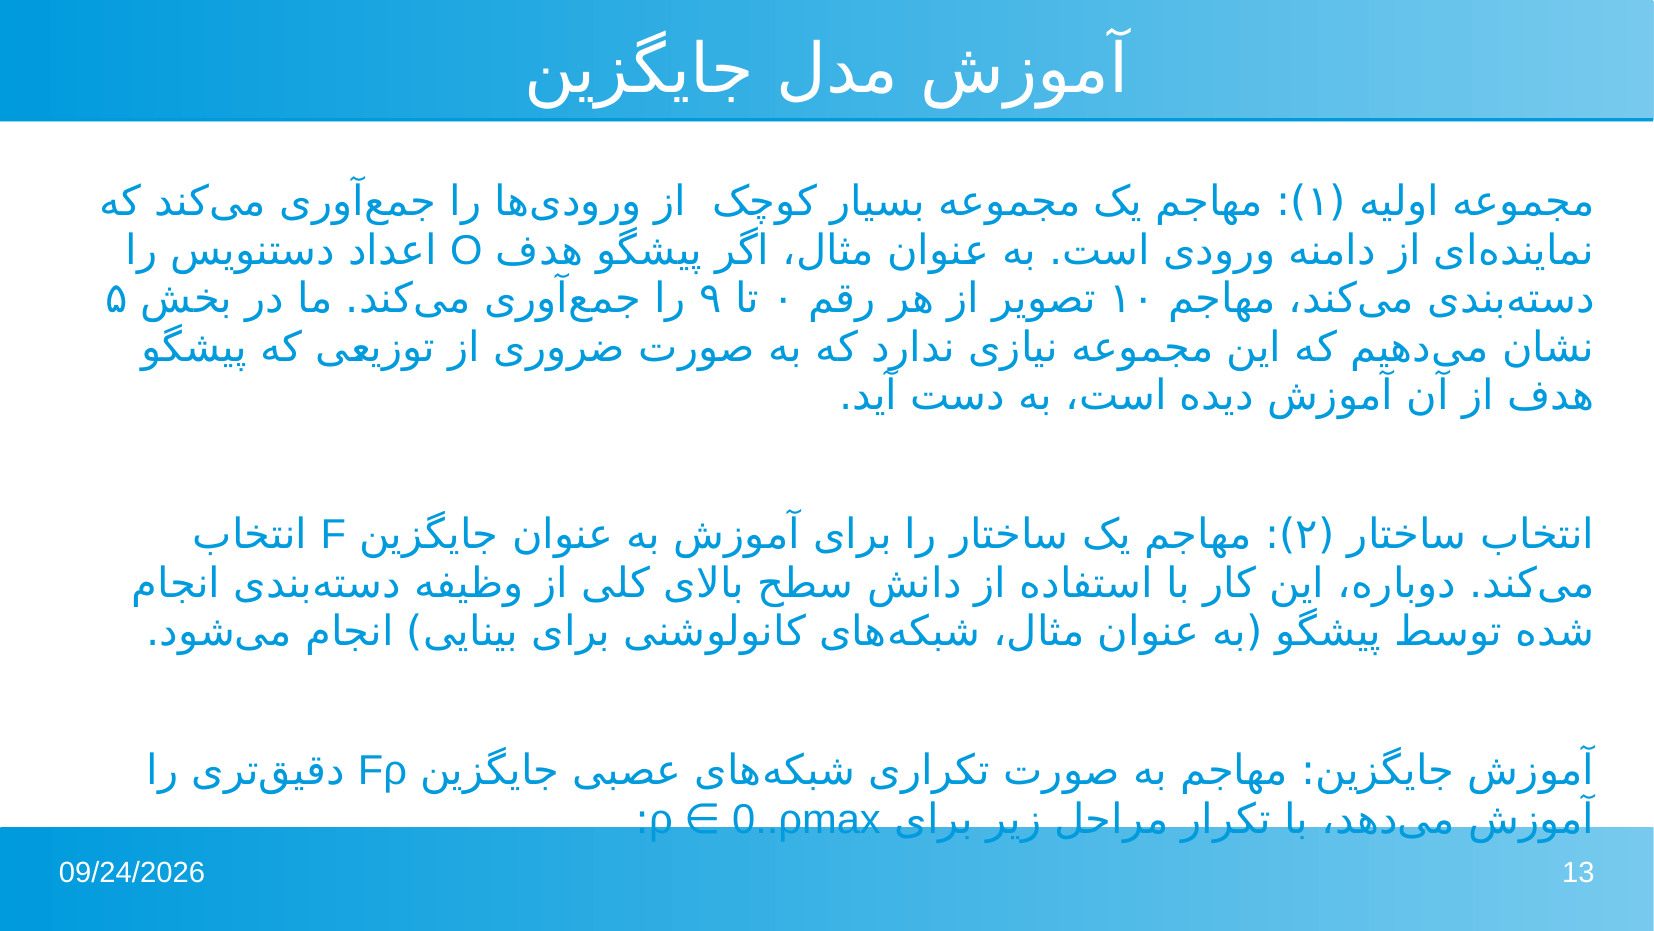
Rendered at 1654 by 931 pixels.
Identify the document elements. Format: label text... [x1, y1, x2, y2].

list مجموعه اولیه (۱): مهاجم یک مجموعه بسیار کوچک از ورودی‌ها را جمع‌آوری می‌کند که نماینده‌ای از دامنه ورودی است. به عنوان مثال، اگر پیشگو هدف O اعداد دستنویس را دسته‌بندی می‌کند، مهاجم ۱۰ تصویر از هر رقم ۰ تا ۹ را جمع‌آوری می‌کند. ما در بخش ۵ نشان می‌دهیم که این مجموعه نیازی ندارد که به صورت ضروری از توزیعی که پیشگو هدف از آن آموزش دیده است، به دست آید. انتخاب ساختار (۲): مهاجم یک ساختار را برای آموزش به عنوان جایگزین F انتخاب می‌کند. دوباره، این کار با استفاده از دانش سطح بالای کلی از وظیفه دسته‌بندی انجام شده توسط پیشگو (به عنوان مثال، شبکه‌های کانولوشنی برای بینایی) انجام می‌شود. آموزش جایگزین: مهاجم به صورت تکراری شبکه‌های عصبی جایگزین Fρ دقیق‌تری را آموزش می‌دهد، با تکرار مراحل زیر برای ρ ∈ 0..ρmax: [59, 177, 1595, 768]
title آموزش مدل جایگزین [59, 29, 1595, 108]
